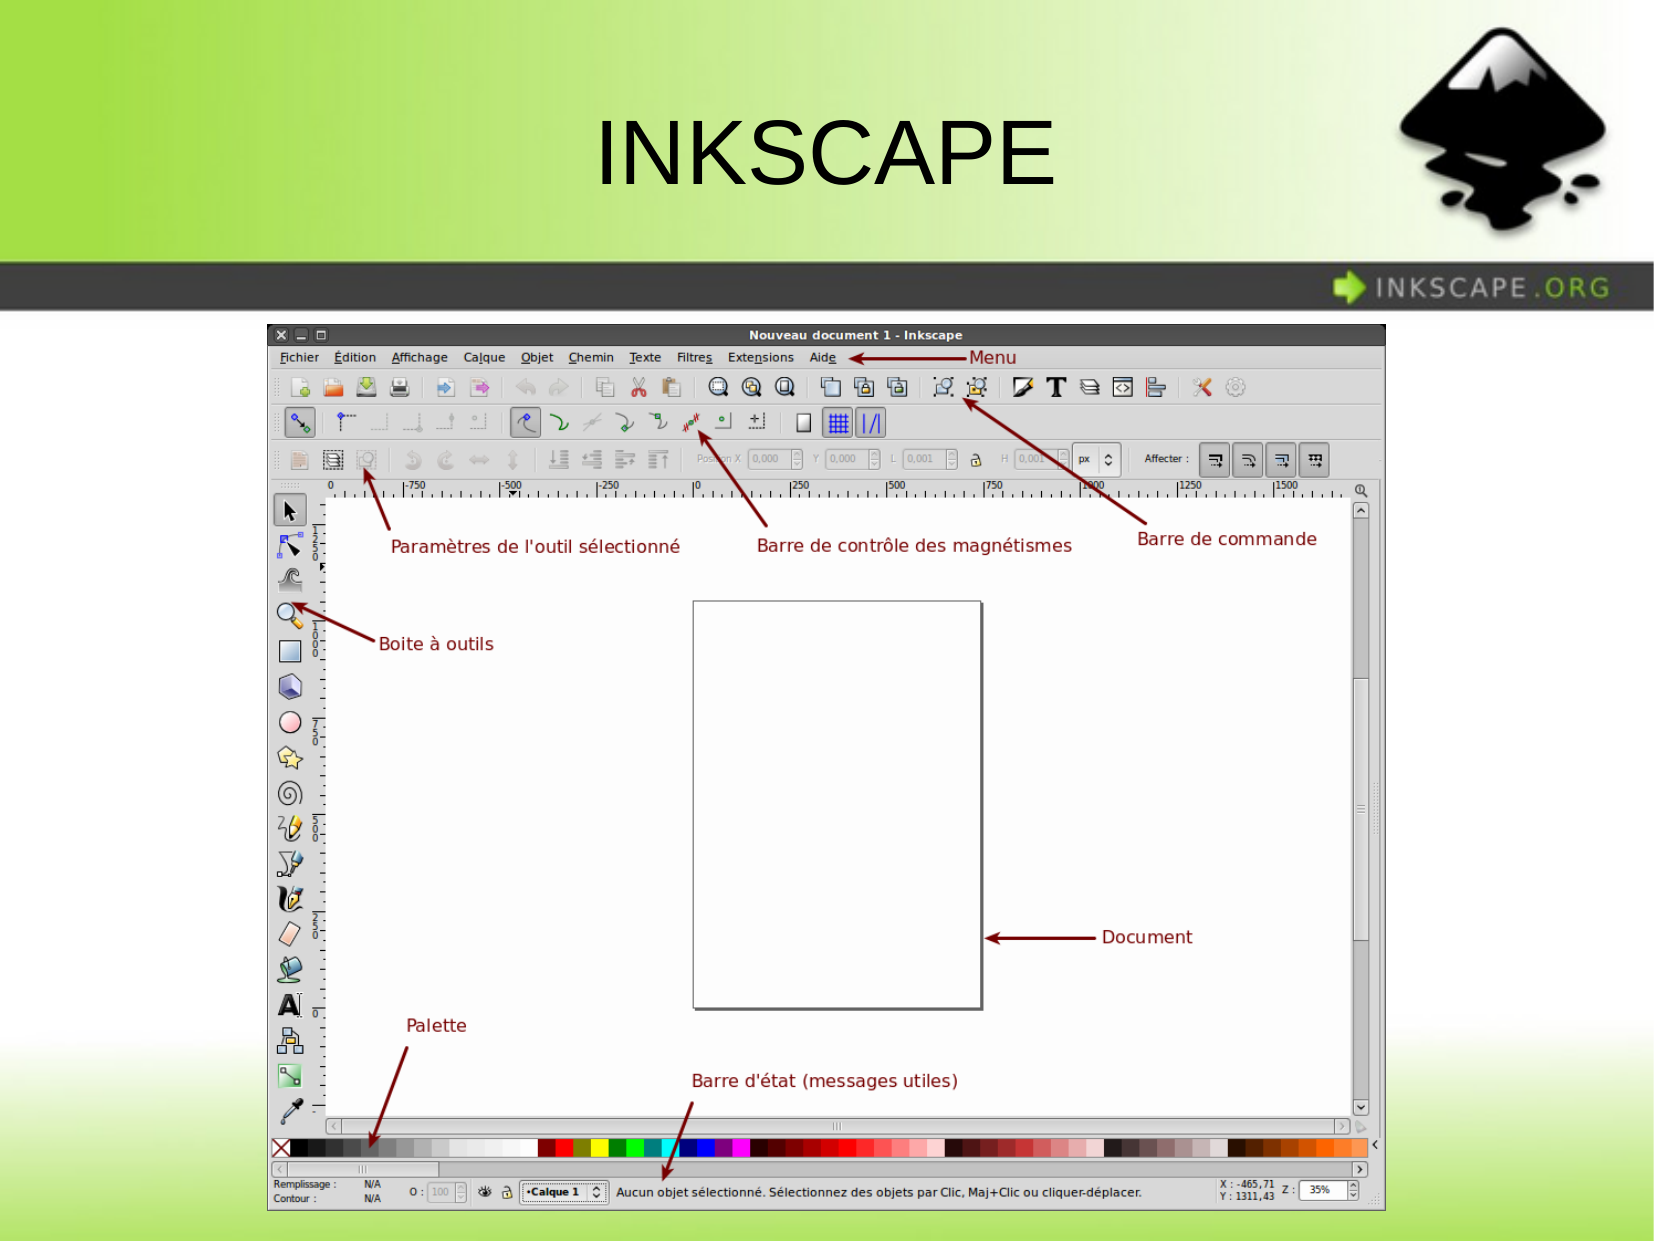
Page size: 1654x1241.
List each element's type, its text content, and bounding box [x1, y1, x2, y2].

picture [0, 0, 1654, 1241]
title INKSCAPE [82, 49, 1571, 257]
